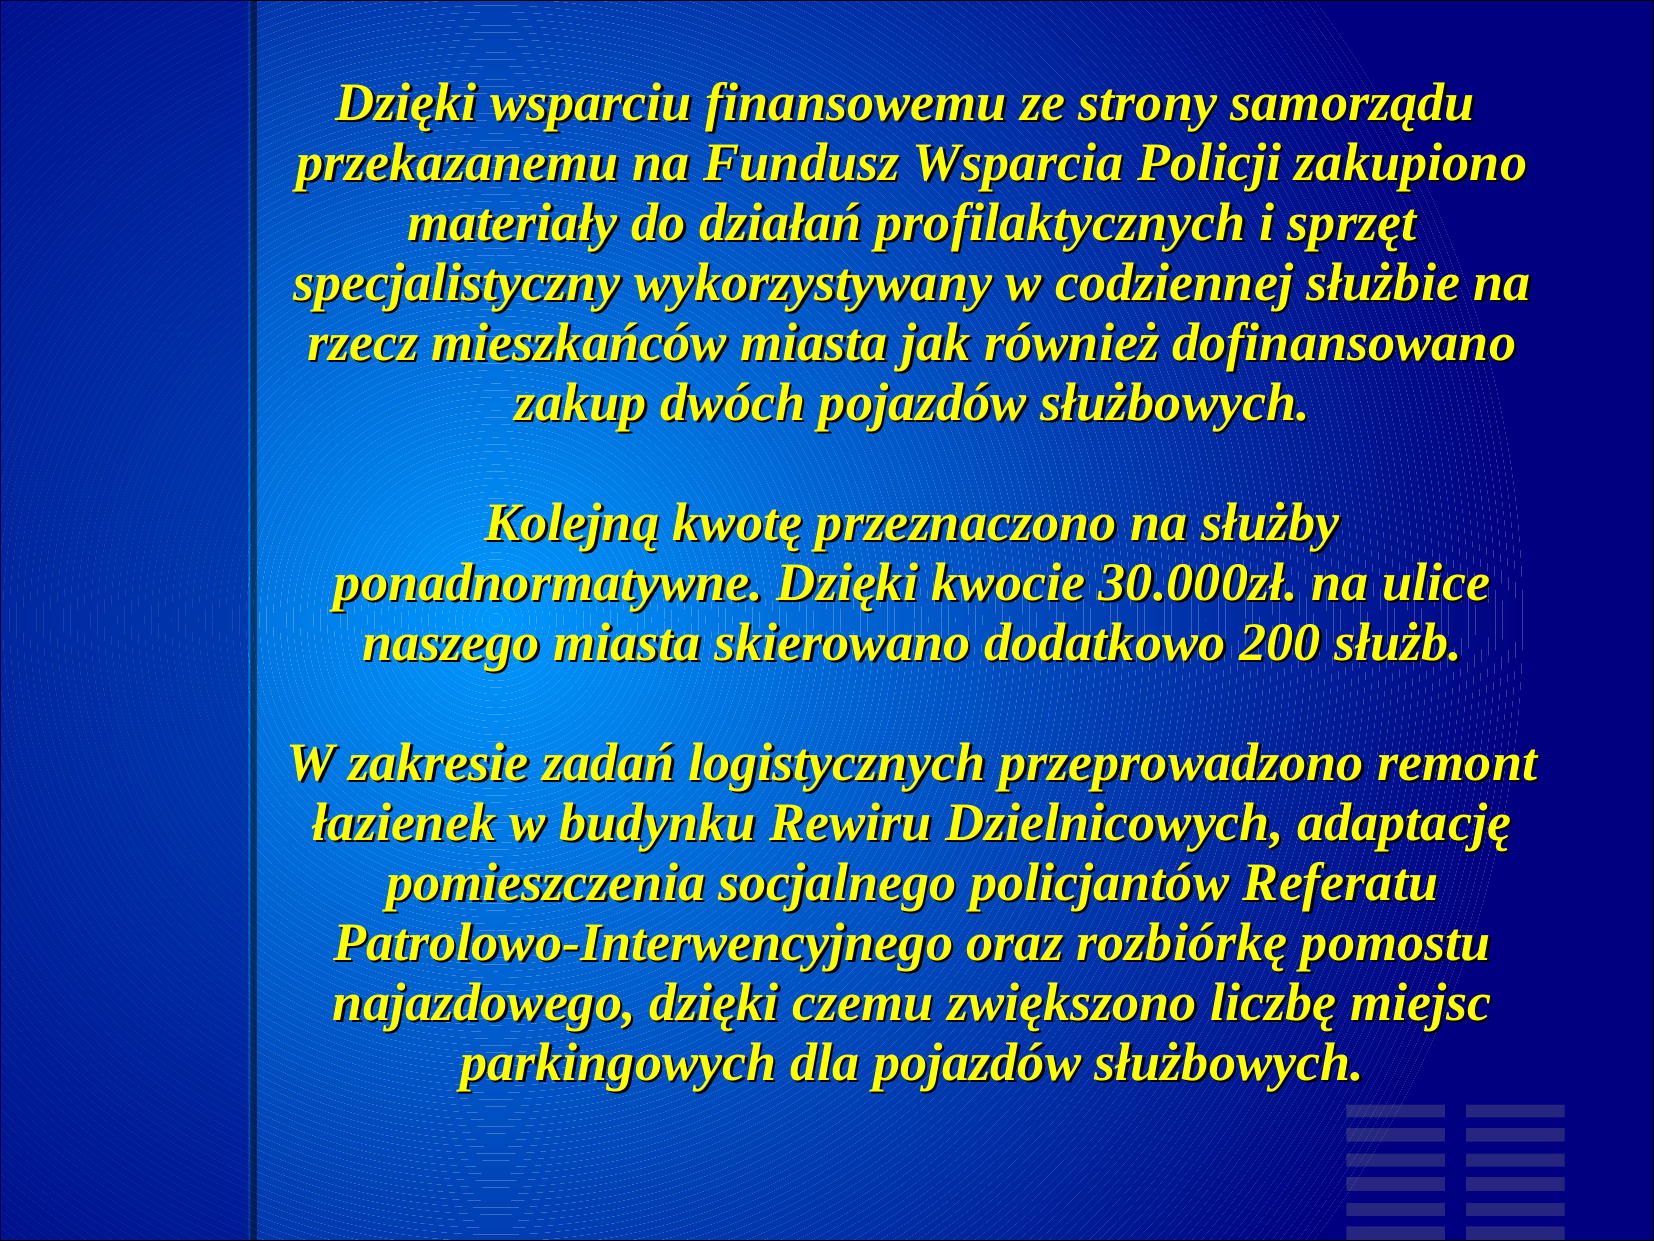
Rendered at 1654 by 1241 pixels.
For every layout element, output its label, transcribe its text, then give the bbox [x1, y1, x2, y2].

title Dzięki wsparciu finansowemu ze strony samorządu przekazanemu na Fundusz Wsparcia Policji zakupiono materiały do działań profilaktycznych i sprzęt specjalistyczny wykorzystywany w codziennej służbie na rzecz mieszkańców miasta jak również dofinansowano zakup dwóch pojazdów służbowych. Kolejną kwotę przeznaczono na służby ponadnormatywne. Dzięki kwocie 30.000zł. na ulice naszego miasta skierowano dodatkowo 200 służb. W zakresie zadań logistycznych przeprowadzono remont łazienek w budynku Rewiru Dzielnicowych, adaptację pomieszczenia socjalnego policjantów Referatu Patrolowo-Interwencyjnego oraz rozbiórkę pomostu najazdowego, dzięki czemu zwiększono liczbę miejsc parkingowych dla pojazdów służbowych. [265, 71, 1560, 1153]
